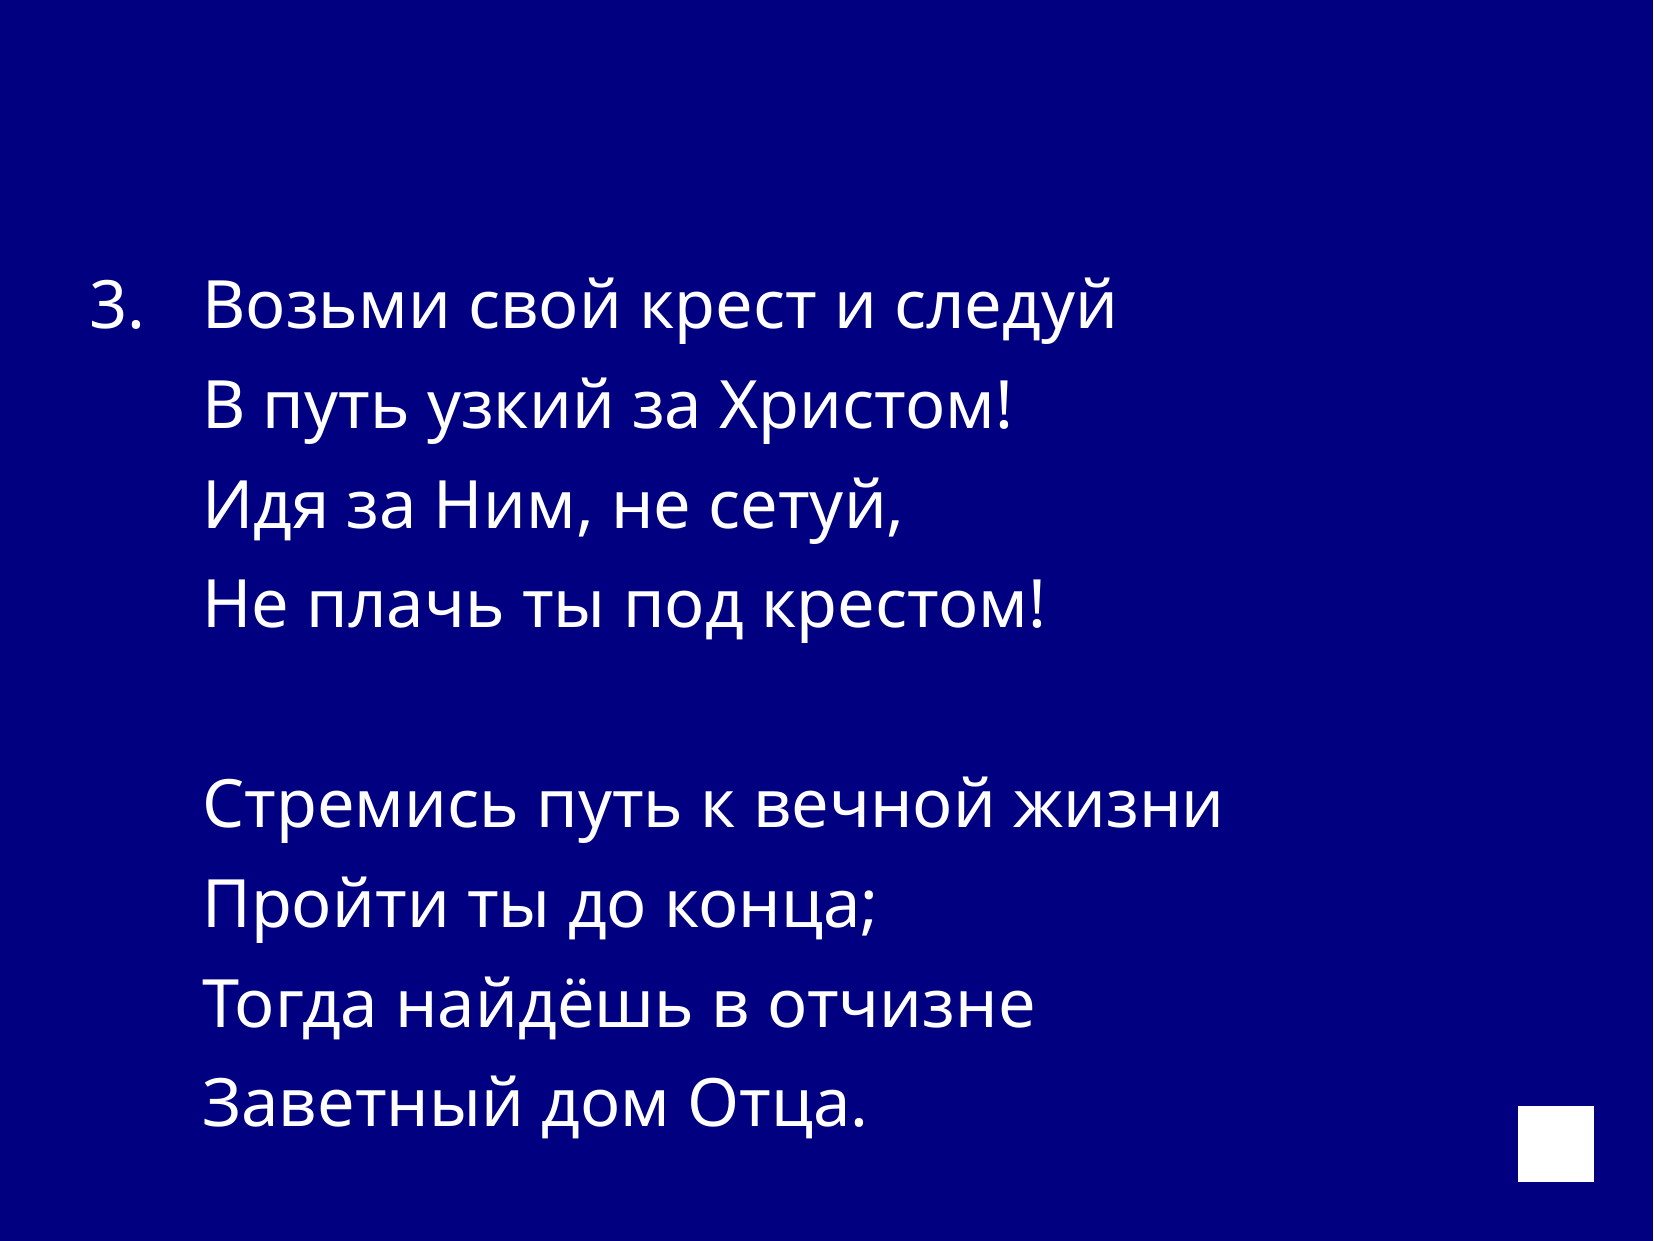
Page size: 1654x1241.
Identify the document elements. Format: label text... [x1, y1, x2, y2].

text_box 3. Возьми свой крест и следуй В путь узкий за Христом! Идя за Ним, не сетуй, Не плачь ты под крестом! Стремись путь к вечной жизни Пройти ты до конца; Тогда найдёшь в отчизне Заветный дом Отца. [75, 150, 1576, 1163]
text_box [1518, 1106, 1594, 1182]
